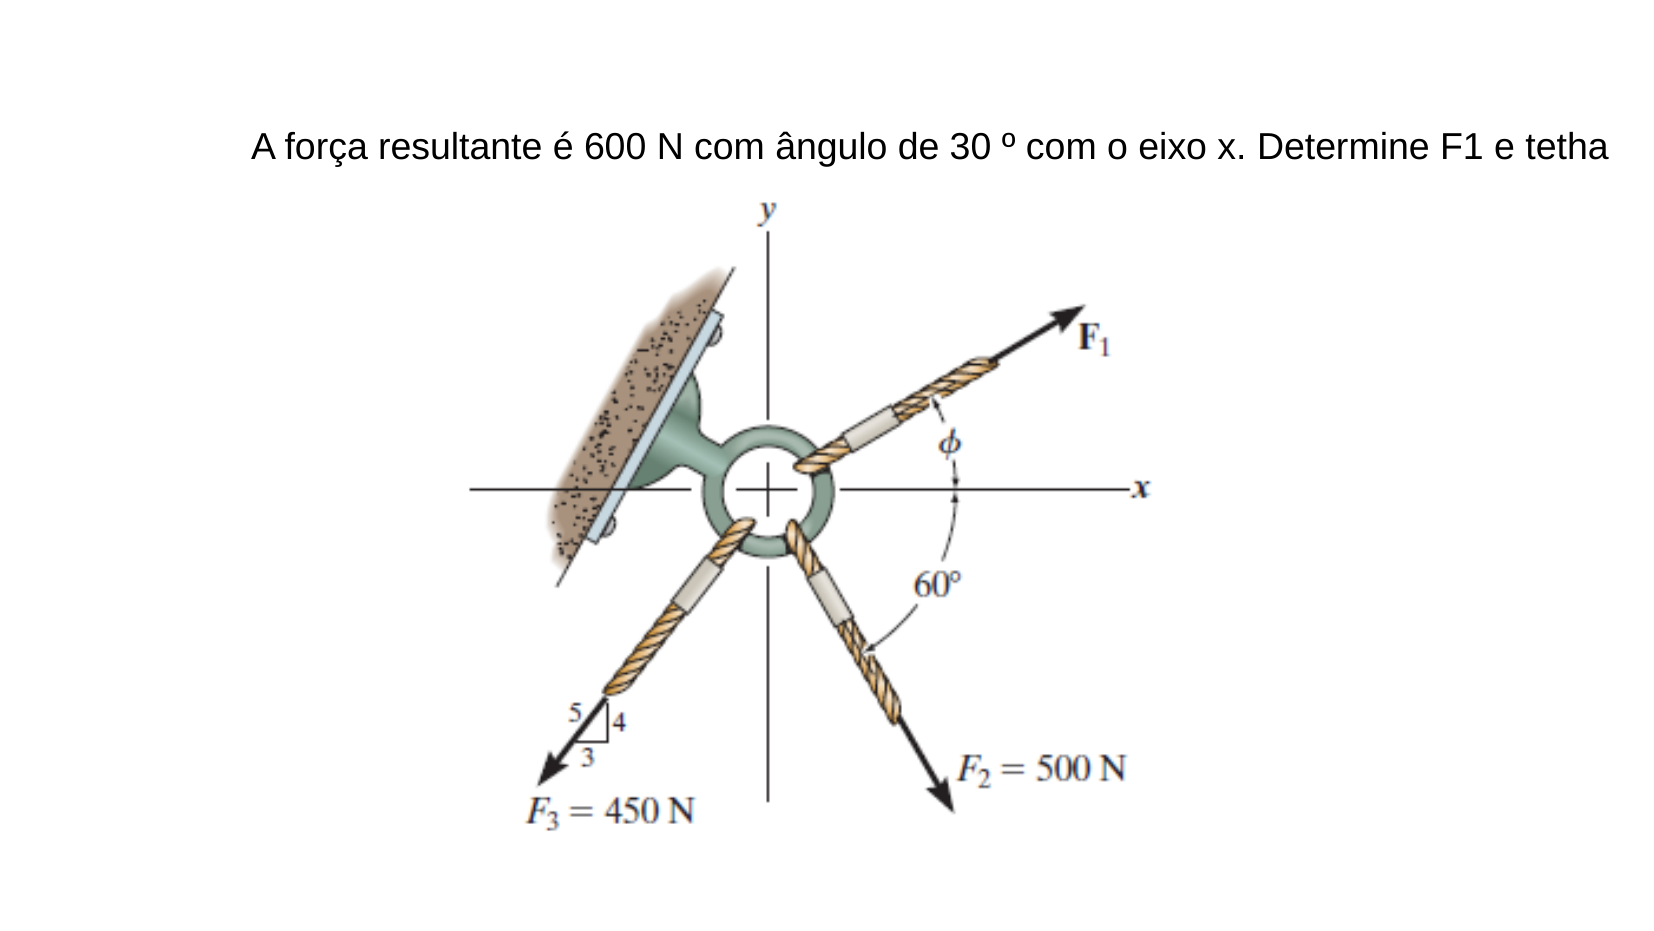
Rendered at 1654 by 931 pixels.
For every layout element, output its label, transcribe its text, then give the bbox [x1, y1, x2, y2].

picture [442, 175, 1199, 857]
text_box A força resultante é 600 N com ângulo de 30 º com o eixo x. Determine F1 e tetha [236, 118, 1625, 175]
